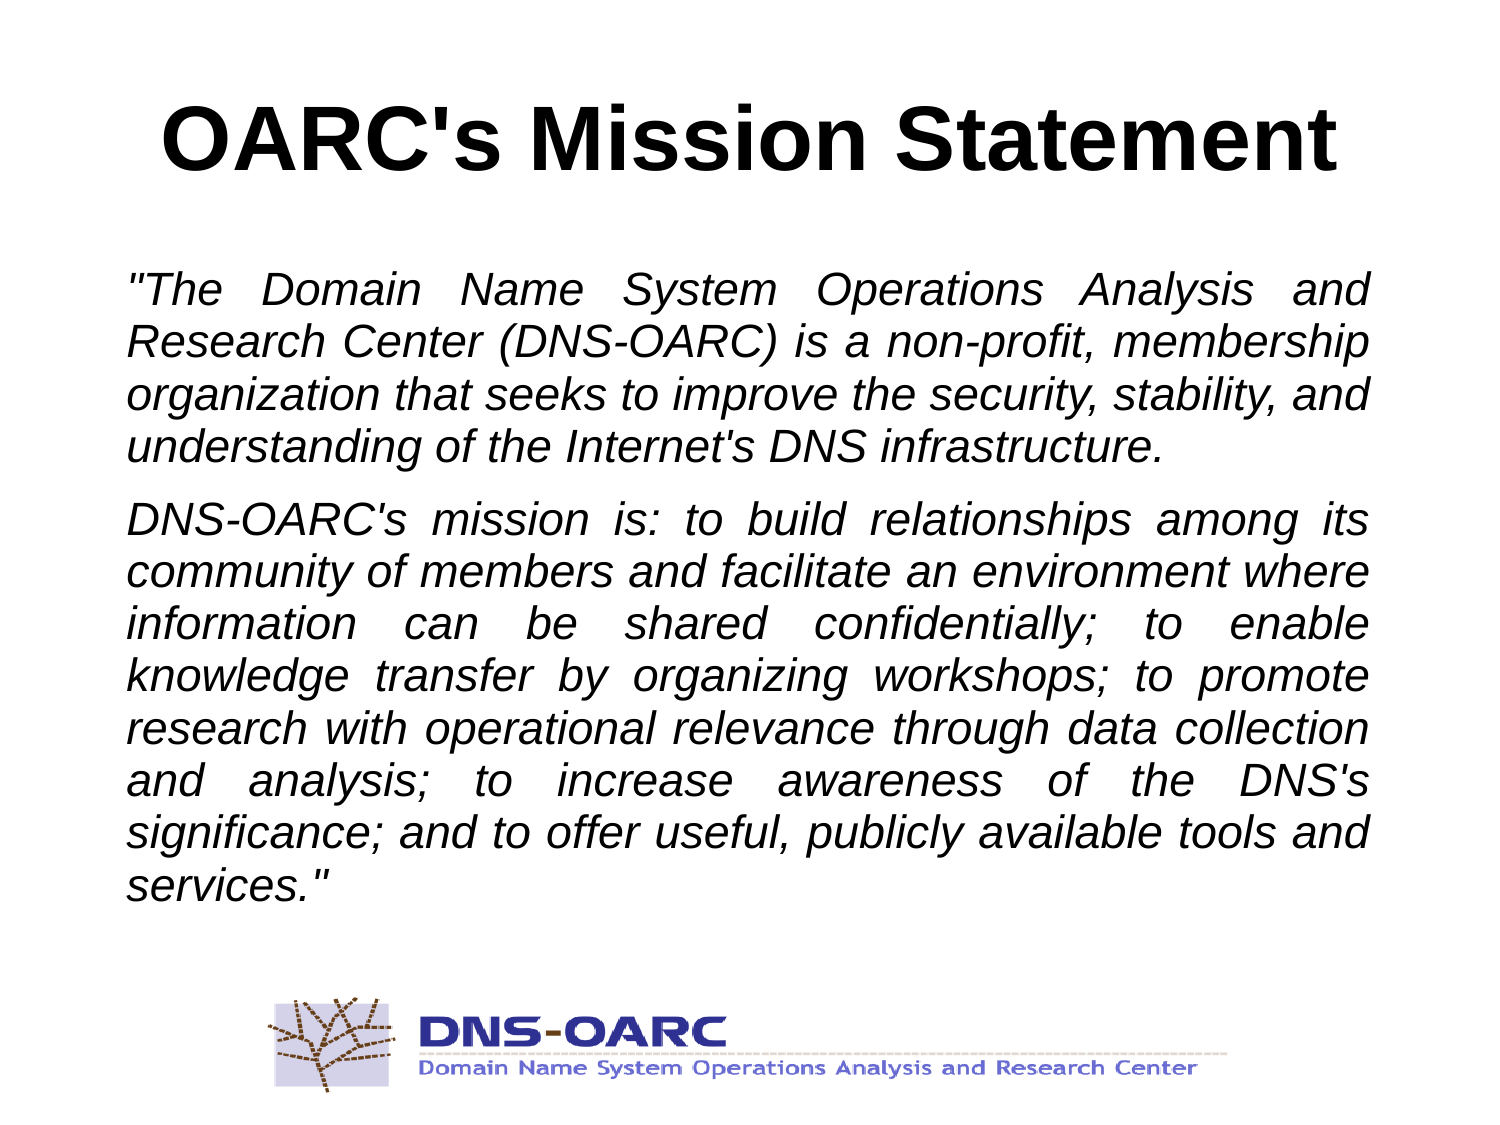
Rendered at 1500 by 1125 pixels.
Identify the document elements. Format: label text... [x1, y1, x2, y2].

list "The Domain Name System Operations Analysis and Research Center (DNS-OARC) is a non-profit, membership organization that seeks to improve the security, stability, and understanding of the Internet's DNS infrastructure. DNS-OARC's mission is: to build relationships among its community of members and facilitate an environment where information can be shared confidentially; to enable knowledge transfer by organizing workshops; to promote research with operational relevance through data collection and analysis; to increase awareness of the DNS's significance; and to offer useful, publicly available tools and services." [75, 263, 1425, 916]
title OARC's Mission Statement [75, 44, 1425, 233]
picture [214, 991, 1259, 1099]
